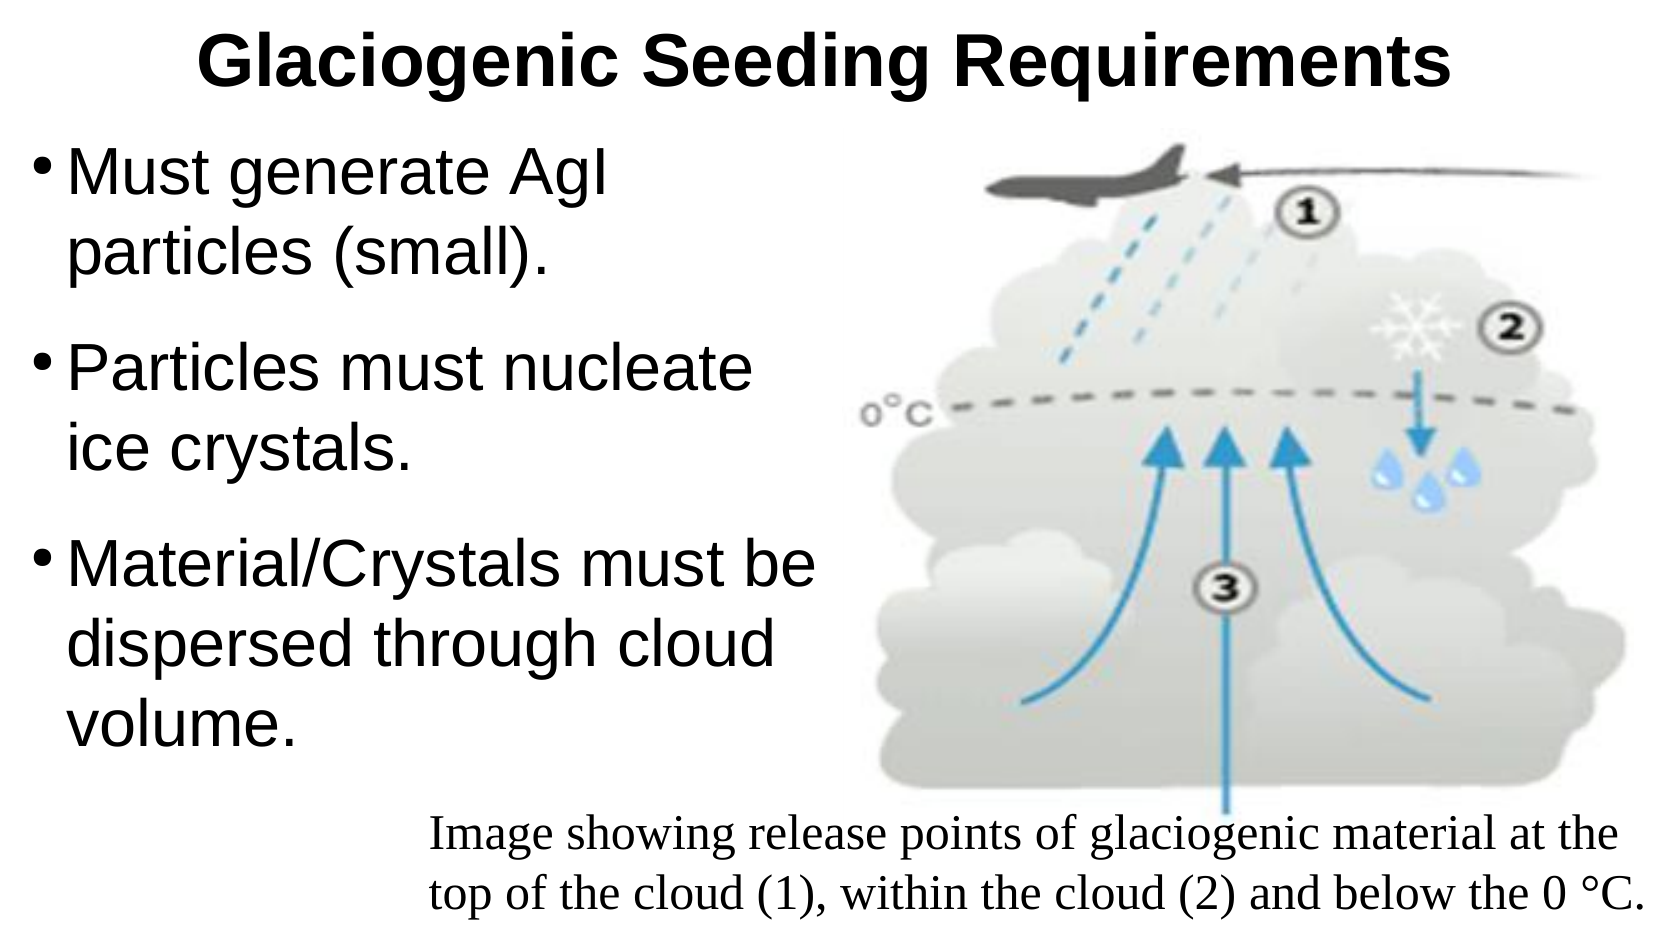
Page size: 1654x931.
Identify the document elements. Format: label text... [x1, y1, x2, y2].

picture [842, 128, 1634, 798]
title Glaciogenic Seeding Requirements [0, 5, 1654, 107]
text_box Image showing release points of glaciogenic material at the top of the cloud (1), within the cloud (2) and below the 0 °C. [425, 798, 1650, 922]
text_box Must generate AgI particles (small). Particles must nucleate ice crystals. Material/Crystals must be dispersed through cloud volume. [0, 120, 851, 767]
